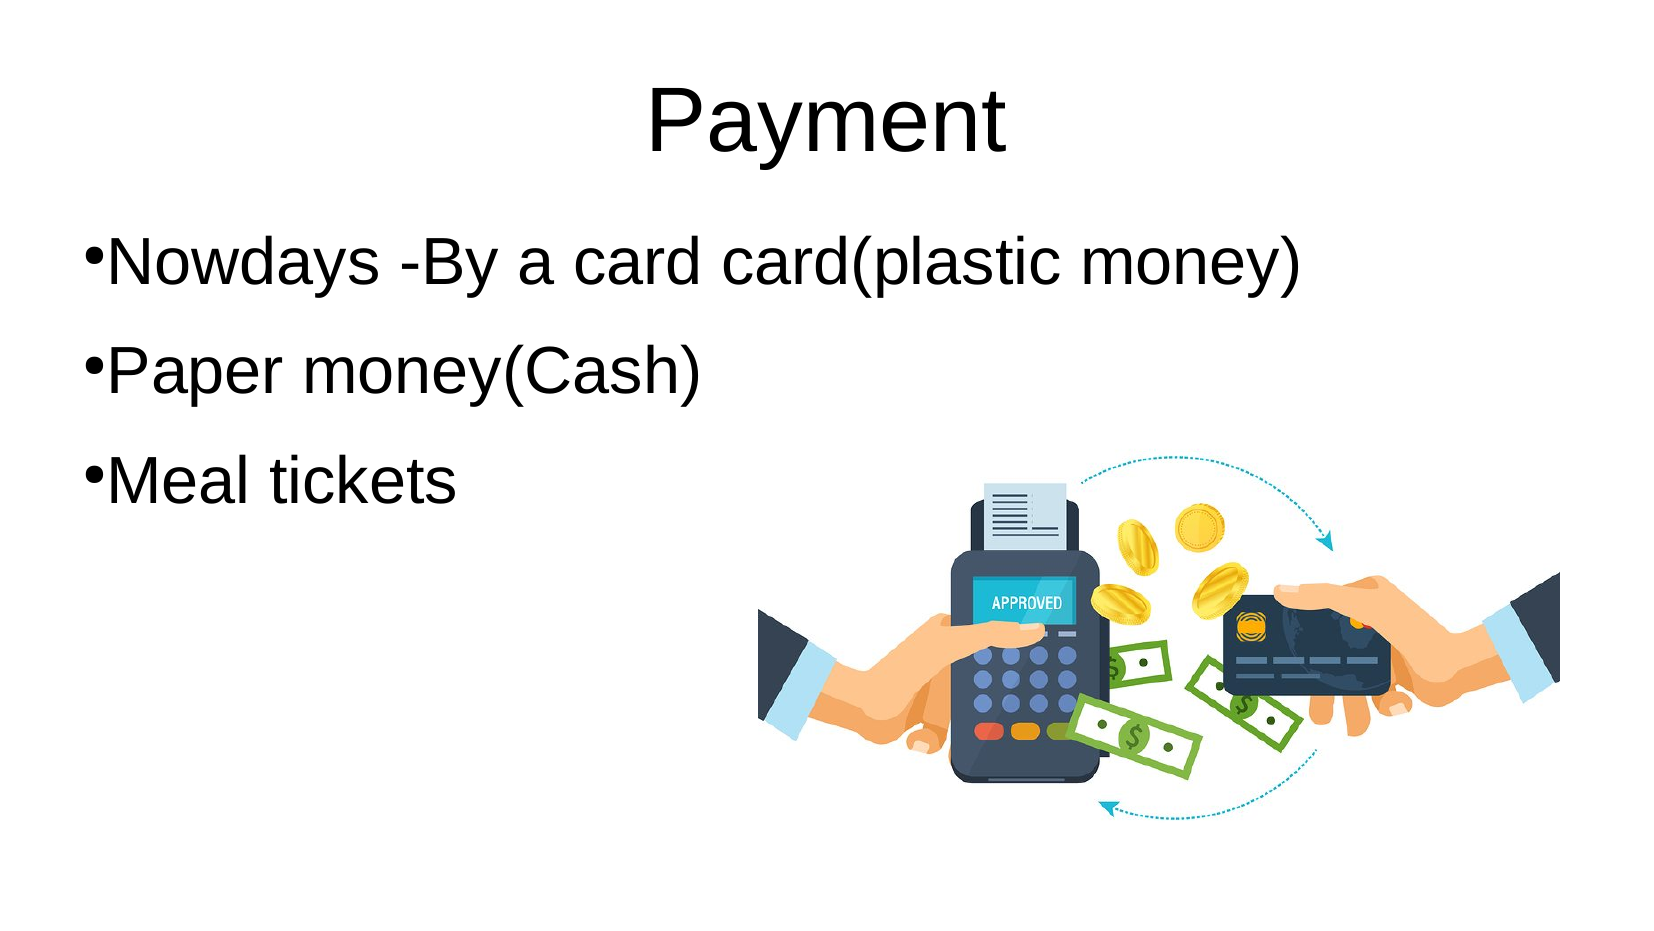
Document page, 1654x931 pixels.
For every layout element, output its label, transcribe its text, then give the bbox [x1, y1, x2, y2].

title Payment [82, 37, 1571, 193]
picture [758, 377, 1560, 898]
list Nowdays -By a card card(plastic money) Paper money(Cash) Meal tickets [82, 217, 1571, 758]
